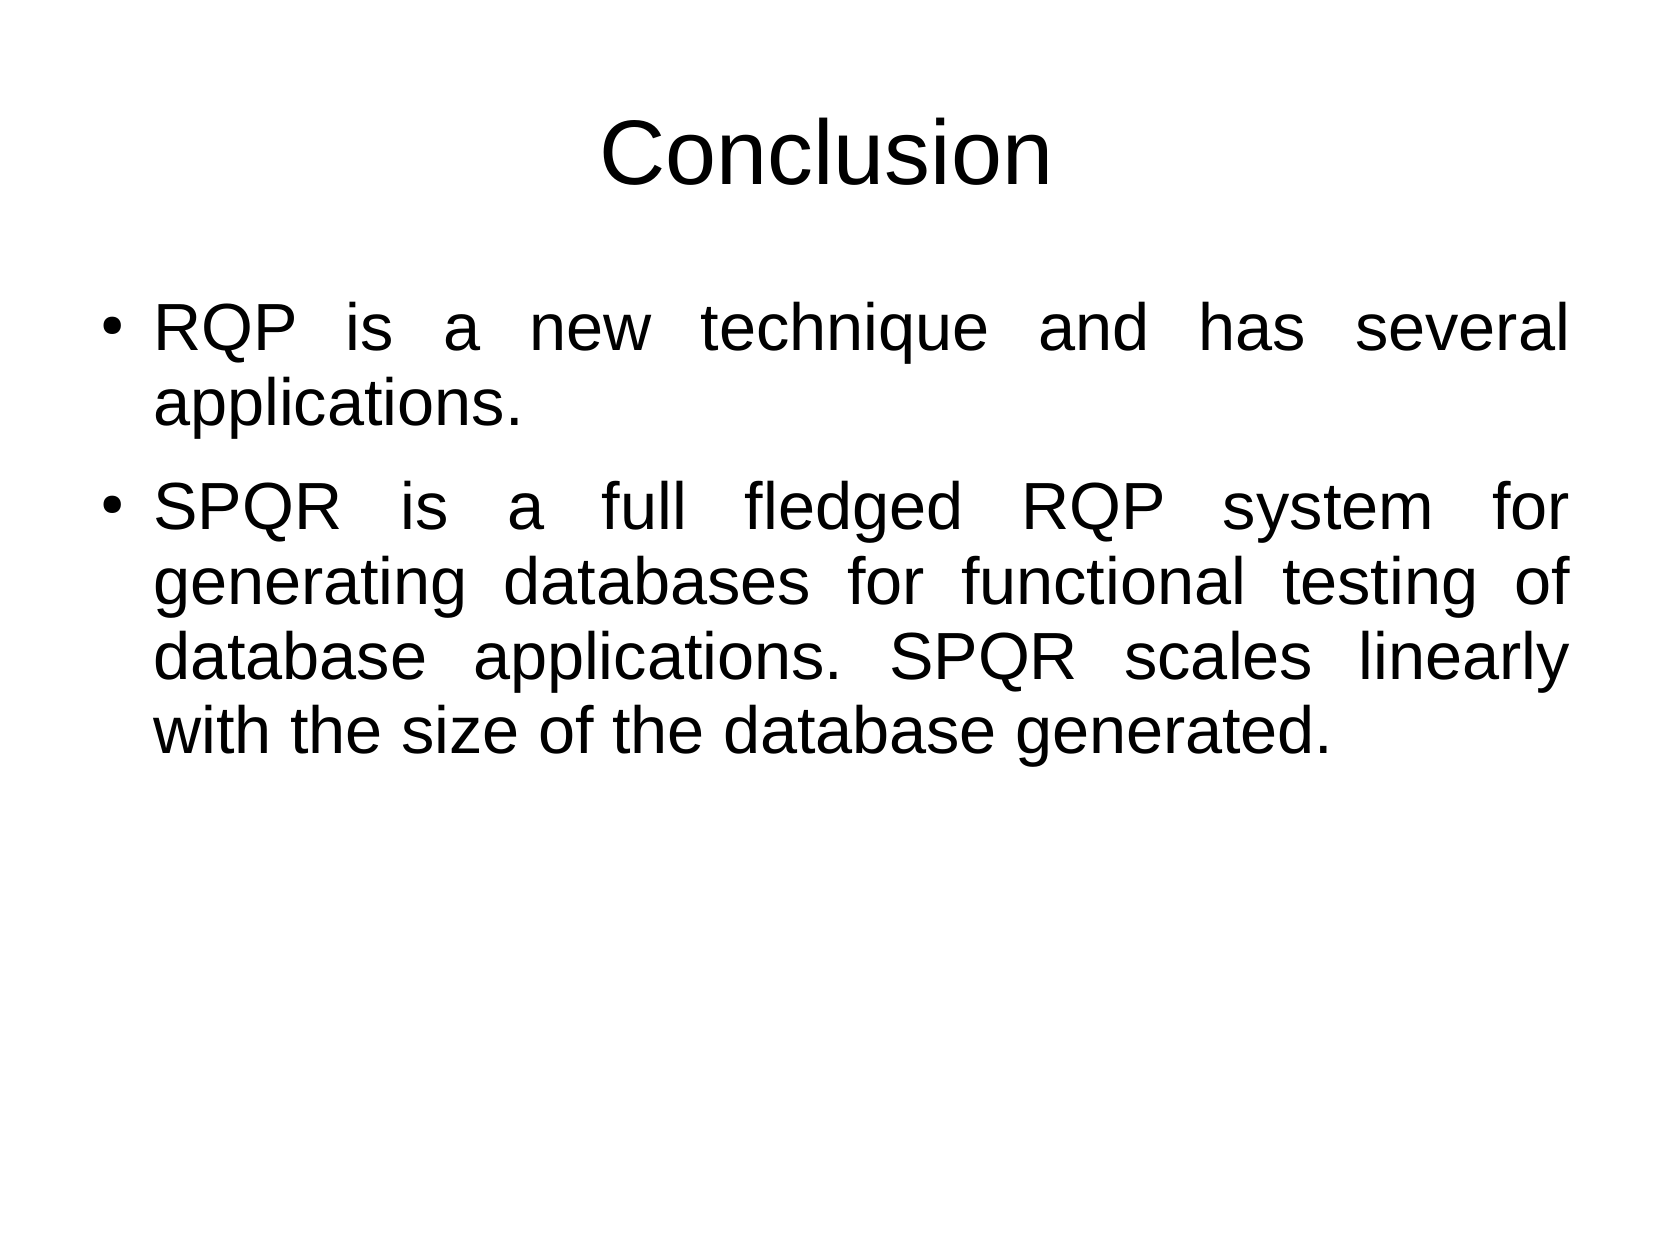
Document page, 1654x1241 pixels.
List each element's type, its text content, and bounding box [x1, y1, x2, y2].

title Conclusion [82, 49, 1571, 257]
list RQP is a new technique and has several applications. SPQR is a full fledged RQP system for generating databases for functional testing of database applications. SPQR scales linearly with the size of the database generated. [82, 290, 1571, 1109]
